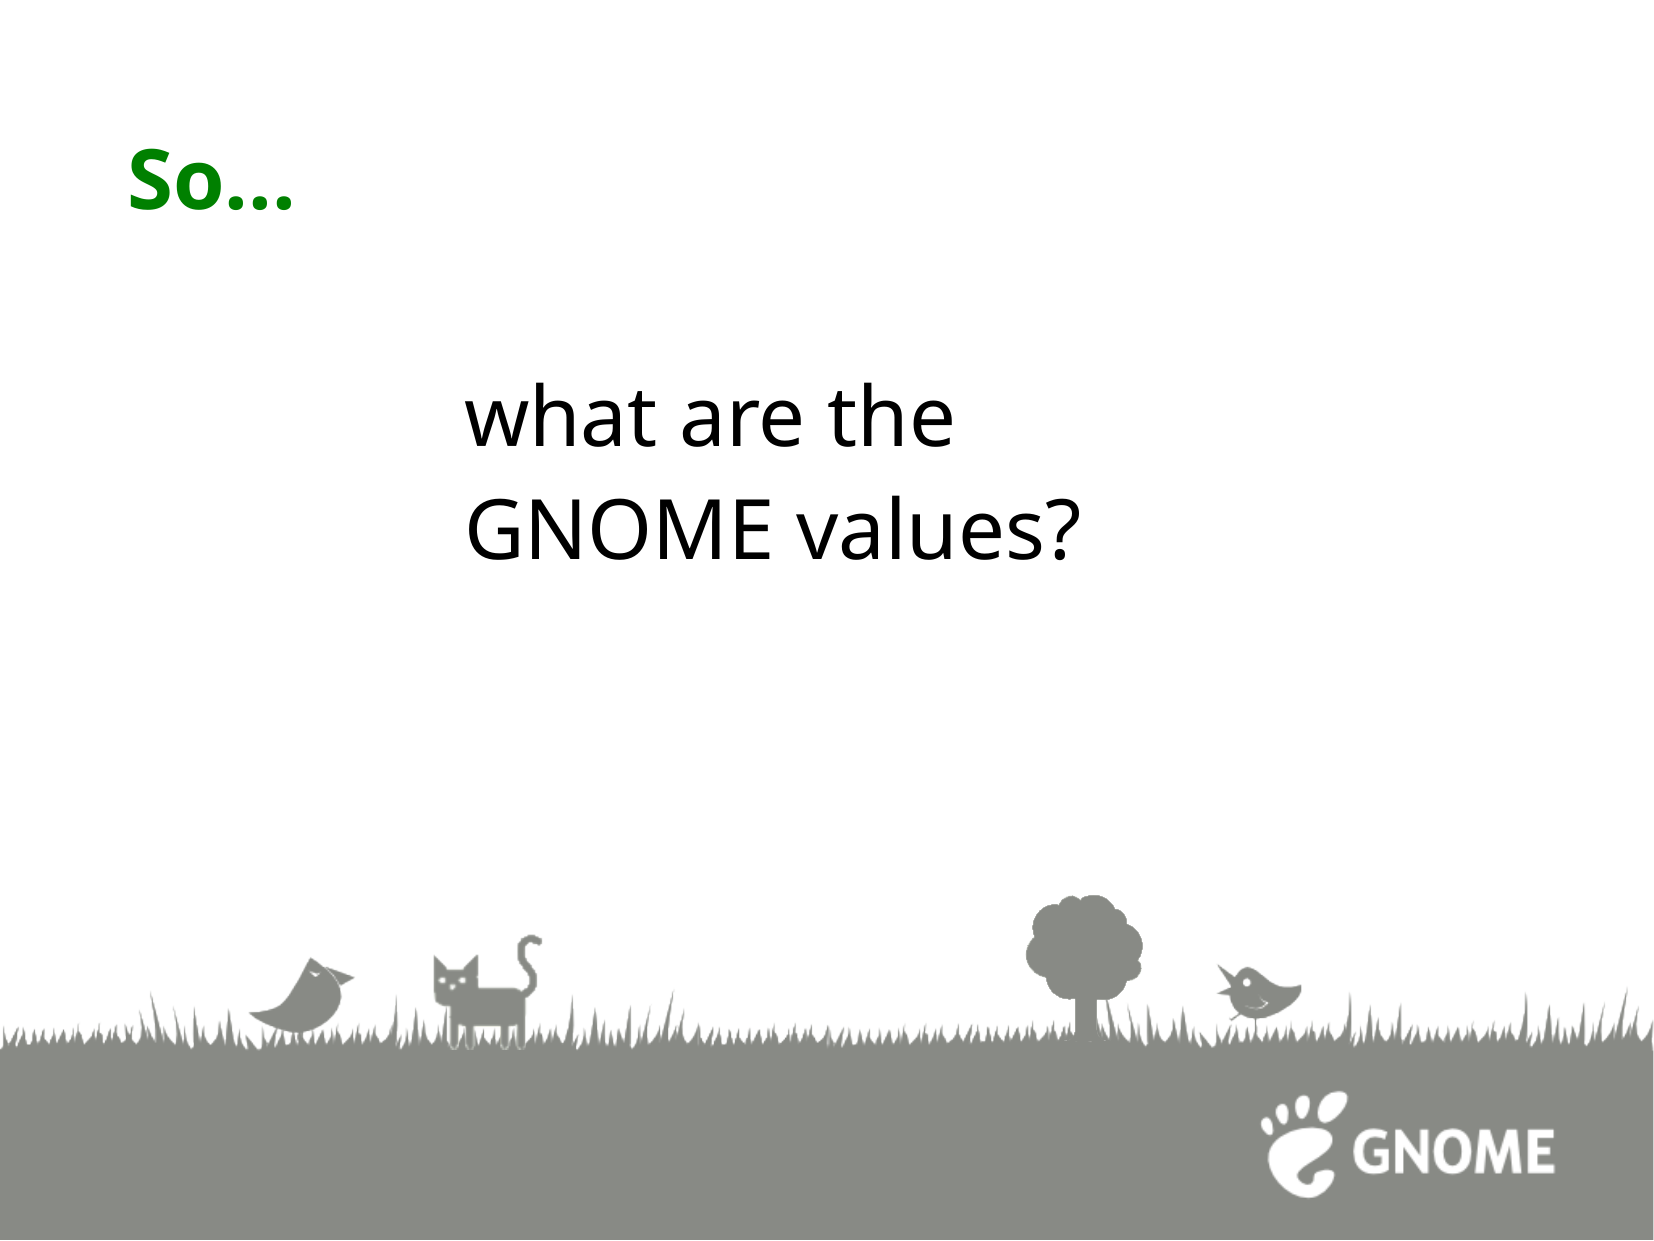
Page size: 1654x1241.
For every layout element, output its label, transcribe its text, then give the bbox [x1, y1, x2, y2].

picture [0, 0, 1654, 1240]
text_box what are the GNOME values? [449, 349, 1126, 588]
text_box So... [112, 112, 1276, 240]
